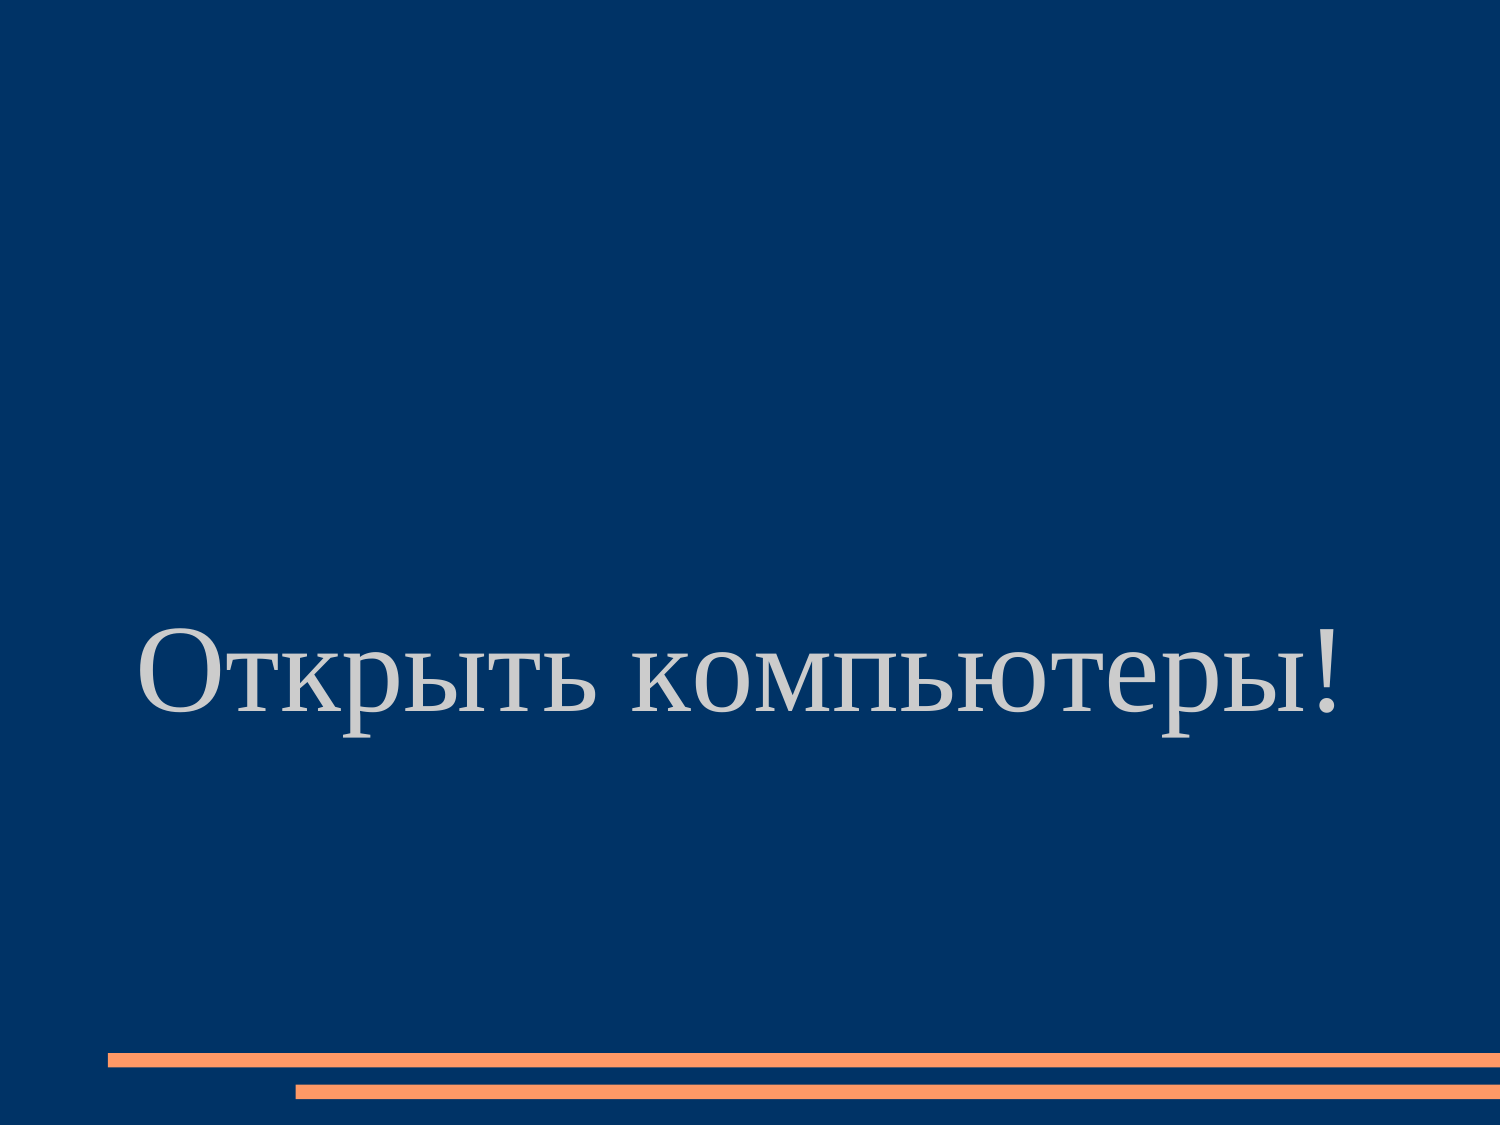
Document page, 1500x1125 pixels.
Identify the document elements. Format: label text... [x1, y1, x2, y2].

subtitle Открыть компьютеры! [67, 305, 1418, 1034]
